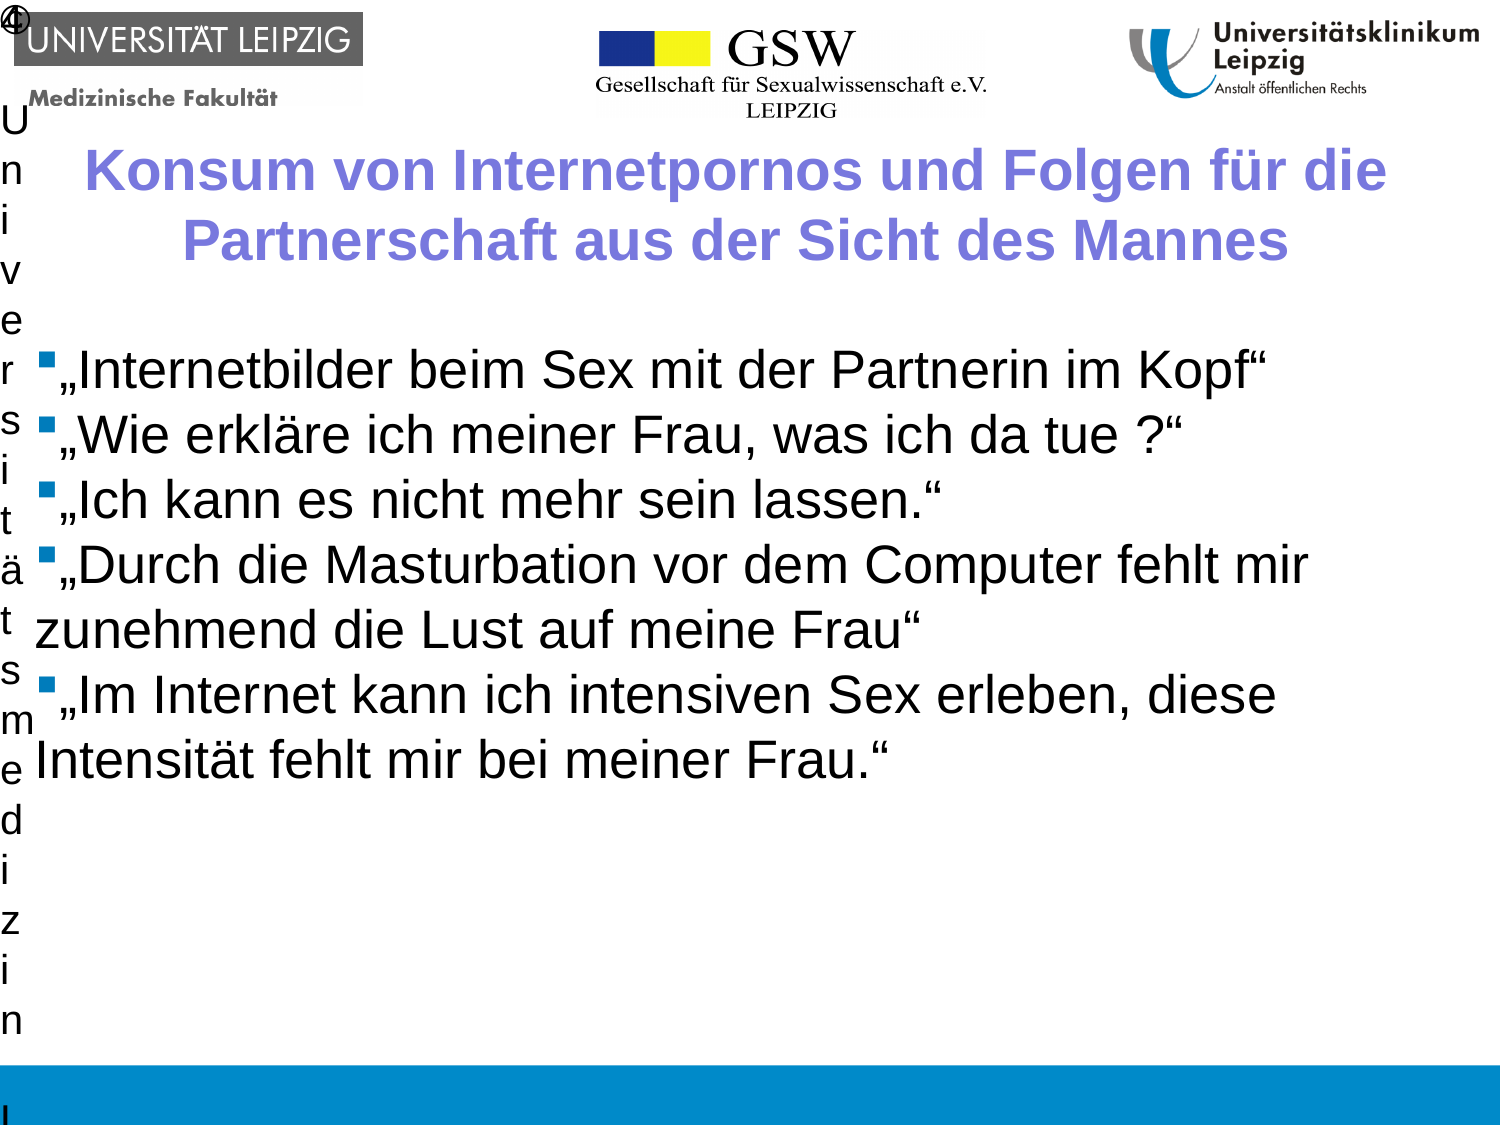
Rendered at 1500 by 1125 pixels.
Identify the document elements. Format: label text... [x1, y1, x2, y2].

picture [596, 30, 986, 118]
picture [1126, 18, 1481, 101]
title Konsum von Internetpornos und Folgen für die Partnerschaft aus der Sicht des Mannes [17, 125, 1456, 279]
picture [18, 12, 28, 32]
picture [14, 12, 363, 106]
list „Internetbilder beim Sex mit der Partnerin im Kopf“ „Wie erkläre ich meiner Frau, was ich da tue ?“ „Ich kann es nicht mehr sein lassen.“ „Durch die Masturbation vor dem Computer fehlt mir zunehmend die Lust auf meine Frau“ „Im Internet kann ich intensiven Sex erleben, diese Intensität fehlt mir bei meiner Frau.“ [19, 326, 1470, 1041]
